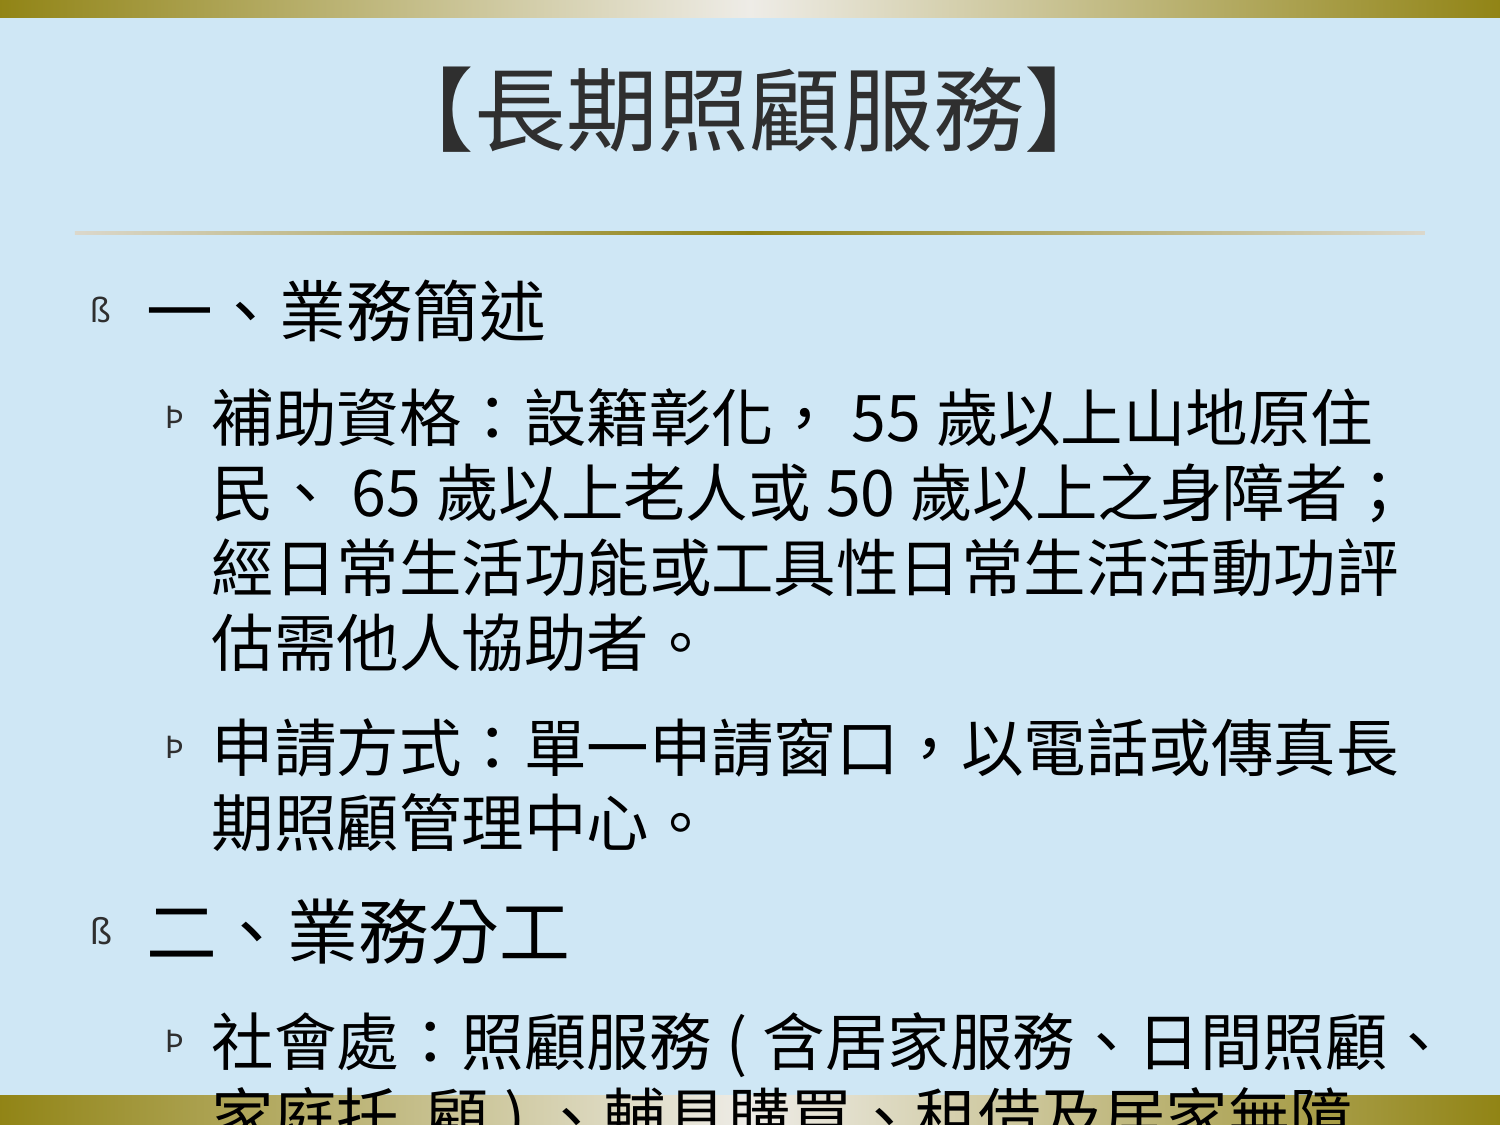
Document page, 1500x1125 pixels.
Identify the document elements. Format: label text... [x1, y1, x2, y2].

list 一、業務簡述 補助資格：設籍彰化，55歲以上山地原住民、65歲以上老人或50歲以上之身障者；經日常生活功能或工具性日常生活活動功評估需他人協助者。 申請方式：單一申請窗口，以電話或傳真長期照顧管理中心。 二、業務分工 社會處：照顧服務(含居家服務、日間照顧、家庭托 顧)、輔具購買、租借及居家無障礙環境改善服務、老人營養餐飲服務、長期照顧機構服務、交通接送服務。 衛生局：資格評估及核定、喘息服務、居家護理、社區及居家復健。 [75, 262, 1425, 1032]
title 【長期照顧服務】 [75, 45, 1425, 233]
